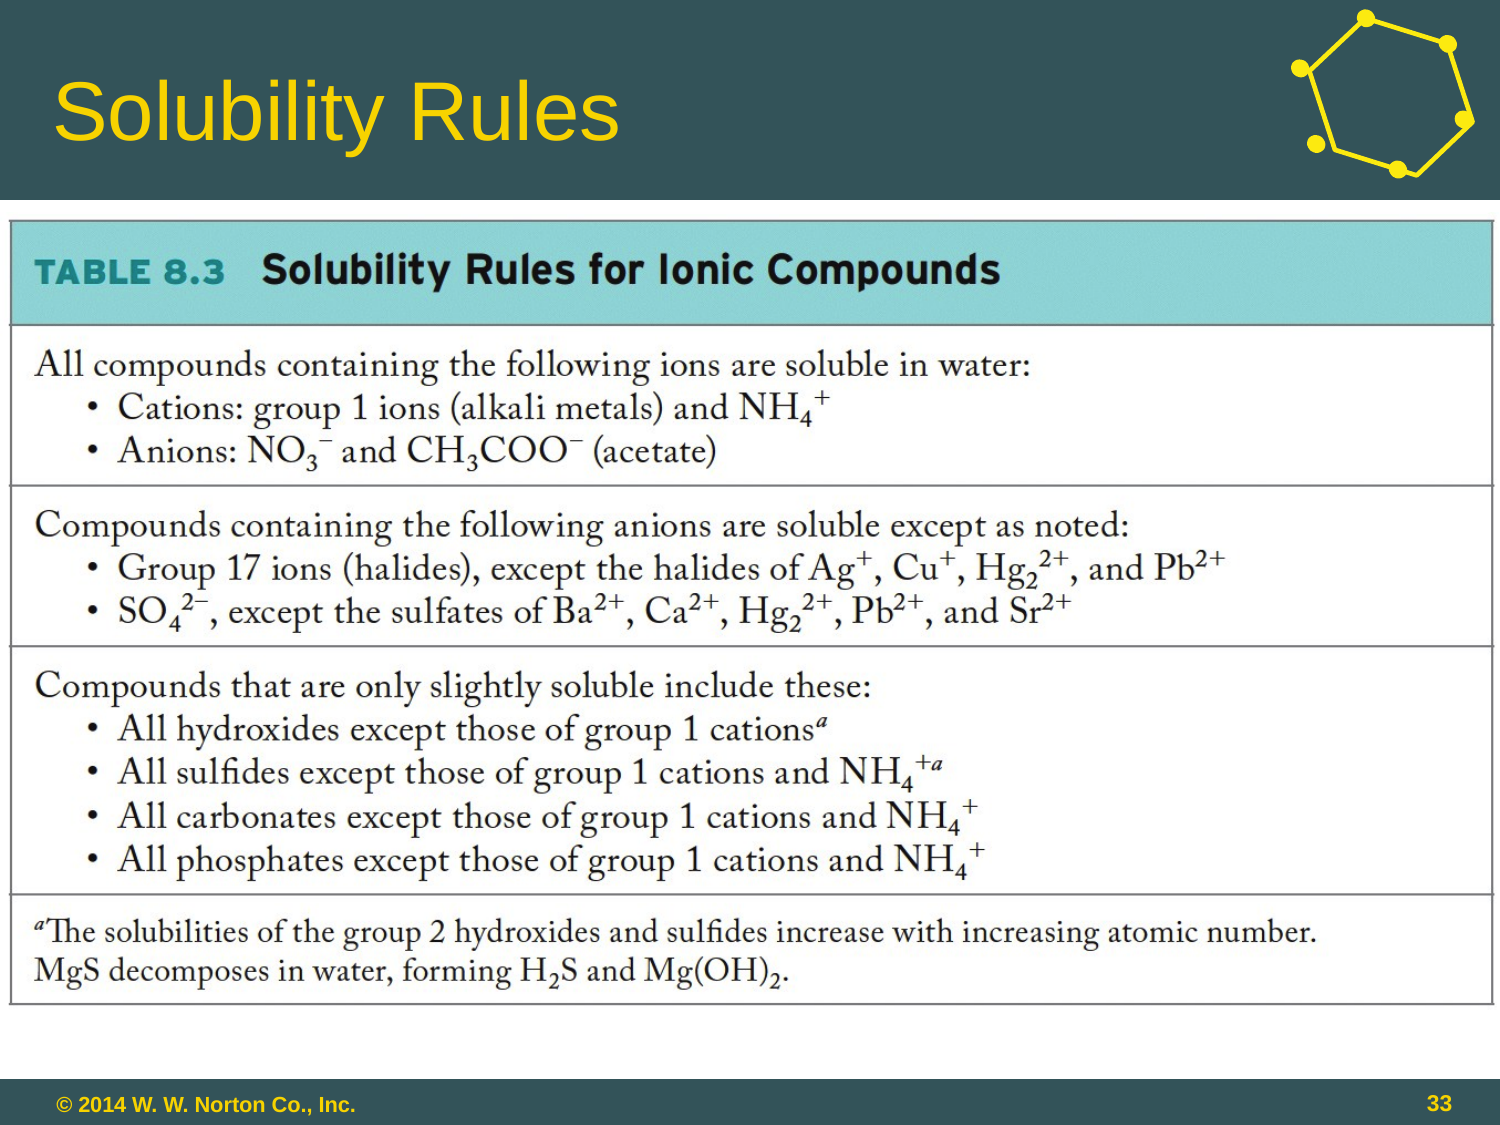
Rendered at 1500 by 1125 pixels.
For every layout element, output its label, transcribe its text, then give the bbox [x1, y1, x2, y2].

title Solubility Rules [37, 19, 1118, 195]
picture [0, 212, 1500, 1013]
slide_number <number> [1408, 1085, 1468, 1120]
